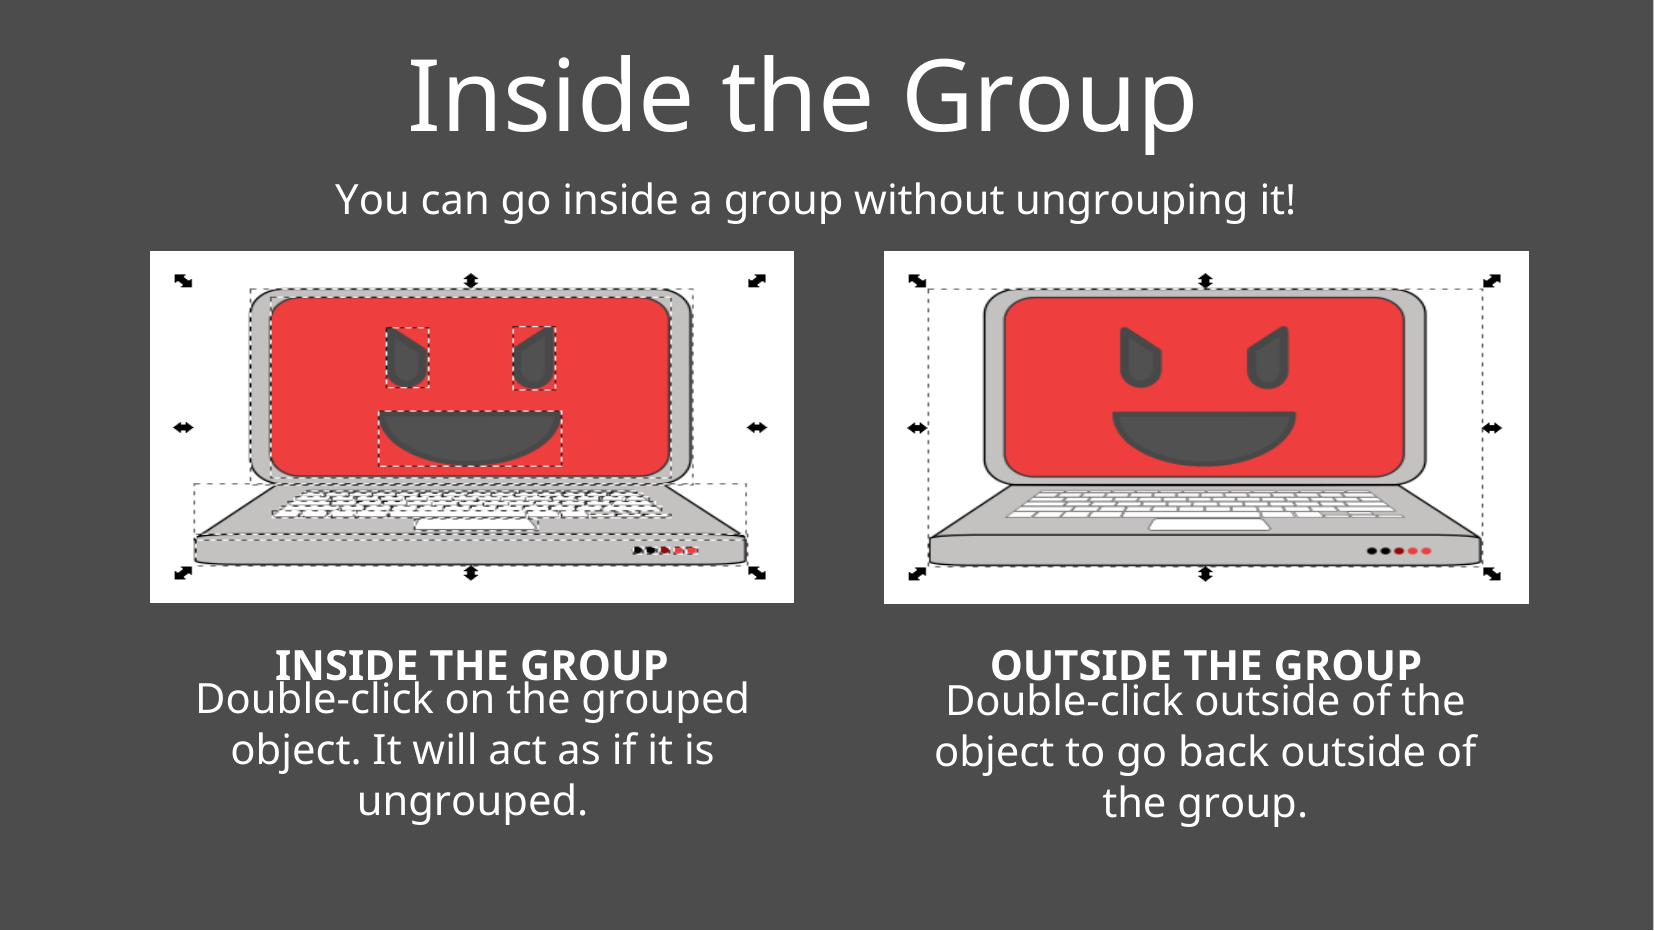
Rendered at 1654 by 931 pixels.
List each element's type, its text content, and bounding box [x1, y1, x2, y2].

title INSIDE THE GROUP [171, 634, 773, 696]
title Double-click outside of the object to go back outside of the group. [923, 668, 1487, 834]
picture [150, 251, 794, 603]
title You can go inside a group without ungrouping it! [132, 143, 1521, 255]
title Inside the Group [53, 4, 1554, 202]
picture [884, 251, 1529, 604]
title Double-click on the grouped object. It will act as if it is ungrouped. [191, 677, 755, 821]
title OUTSIDE THE GROUP [906, 634, 1507, 696]
